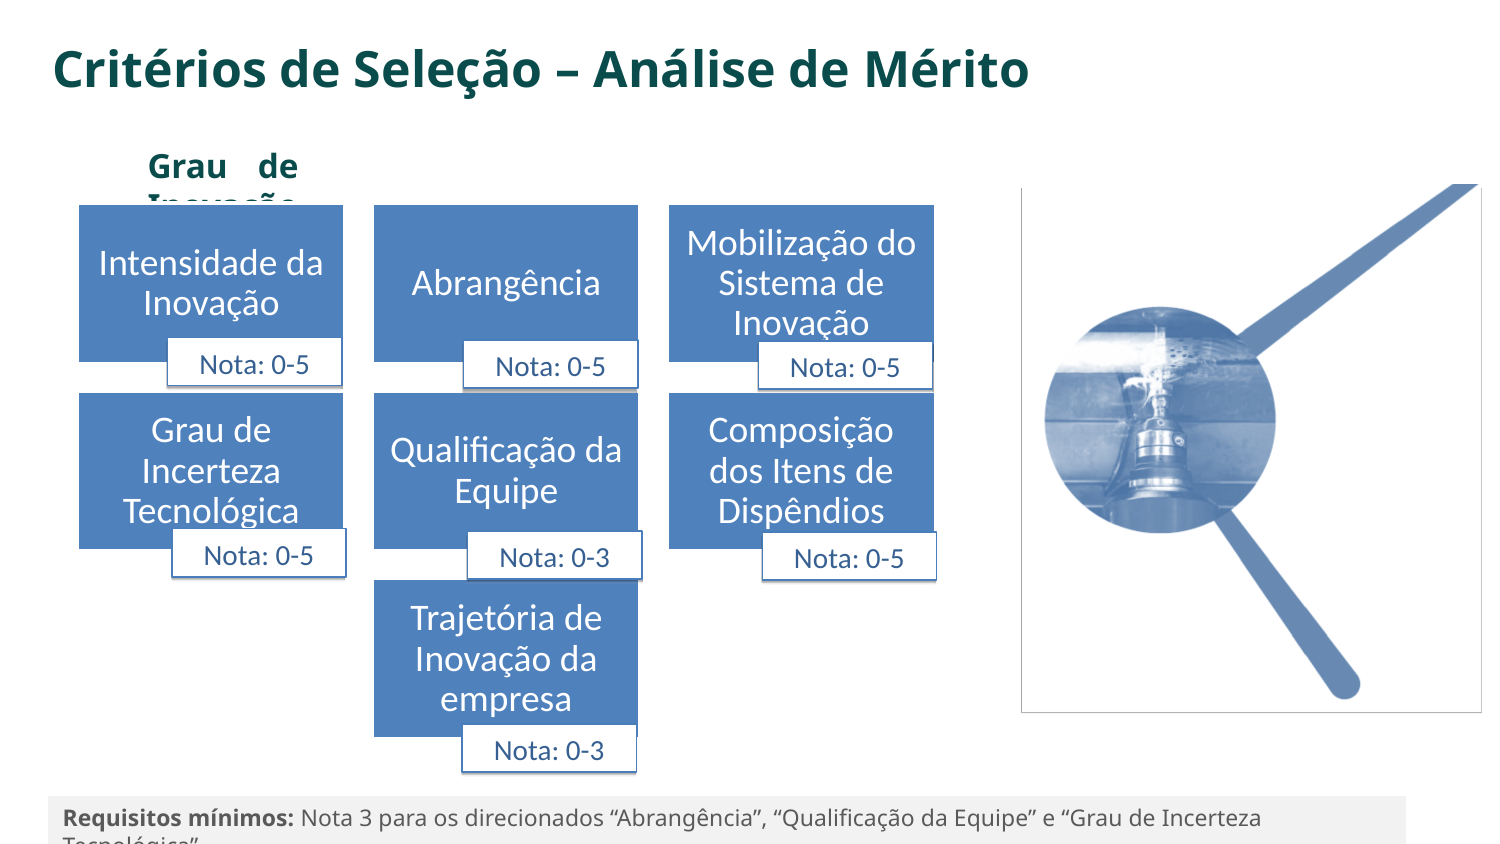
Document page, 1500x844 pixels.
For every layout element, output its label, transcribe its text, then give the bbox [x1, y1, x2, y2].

text_box Nota: 0-3 [468, 531, 642, 579]
text_box Nota: 0-5 [168, 338, 342, 386]
text_box Nota: 0-5 [172, 529, 346, 577]
text_box Nota: 0-5 [464, 340, 638, 388]
text_box Grau de Incerteza Tecnológica [77, 390, 346, 552]
text_box Critérios de Seleção – Análise de Mérito [37, 5, 1454, 140]
text_box Nota: 0-5 [762, 532, 937, 580]
text_box Qualificação da Equipe [372, 390, 641, 552]
text_box Intensidade da Inovação [77, 202, 346, 364]
text_box Grau de Inovação [133, 138, 436, 233]
text_box Nota: 0-5 [758, 341, 933, 389]
text_box Nota: 0-3 [462, 724, 636, 772]
text_box Requisitos mínimos: Nota 3 para os direcionados “Abrangência”, “Qualificação da Equipe” e “Grau de Incerteza Tecnológica” [48, 796, 1406, 844]
text_box Mobilização do Sistema de Inovação [667, 202, 936, 364]
picture [1021, 184, 1482, 712]
text_box Composição dos Itens de Dispêndios [667, 390, 936, 552]
text_box Abrangência [372, 202, 641, 364]
text_box Trajetória de Inovação da empresa [372, 578, 641, 740]
